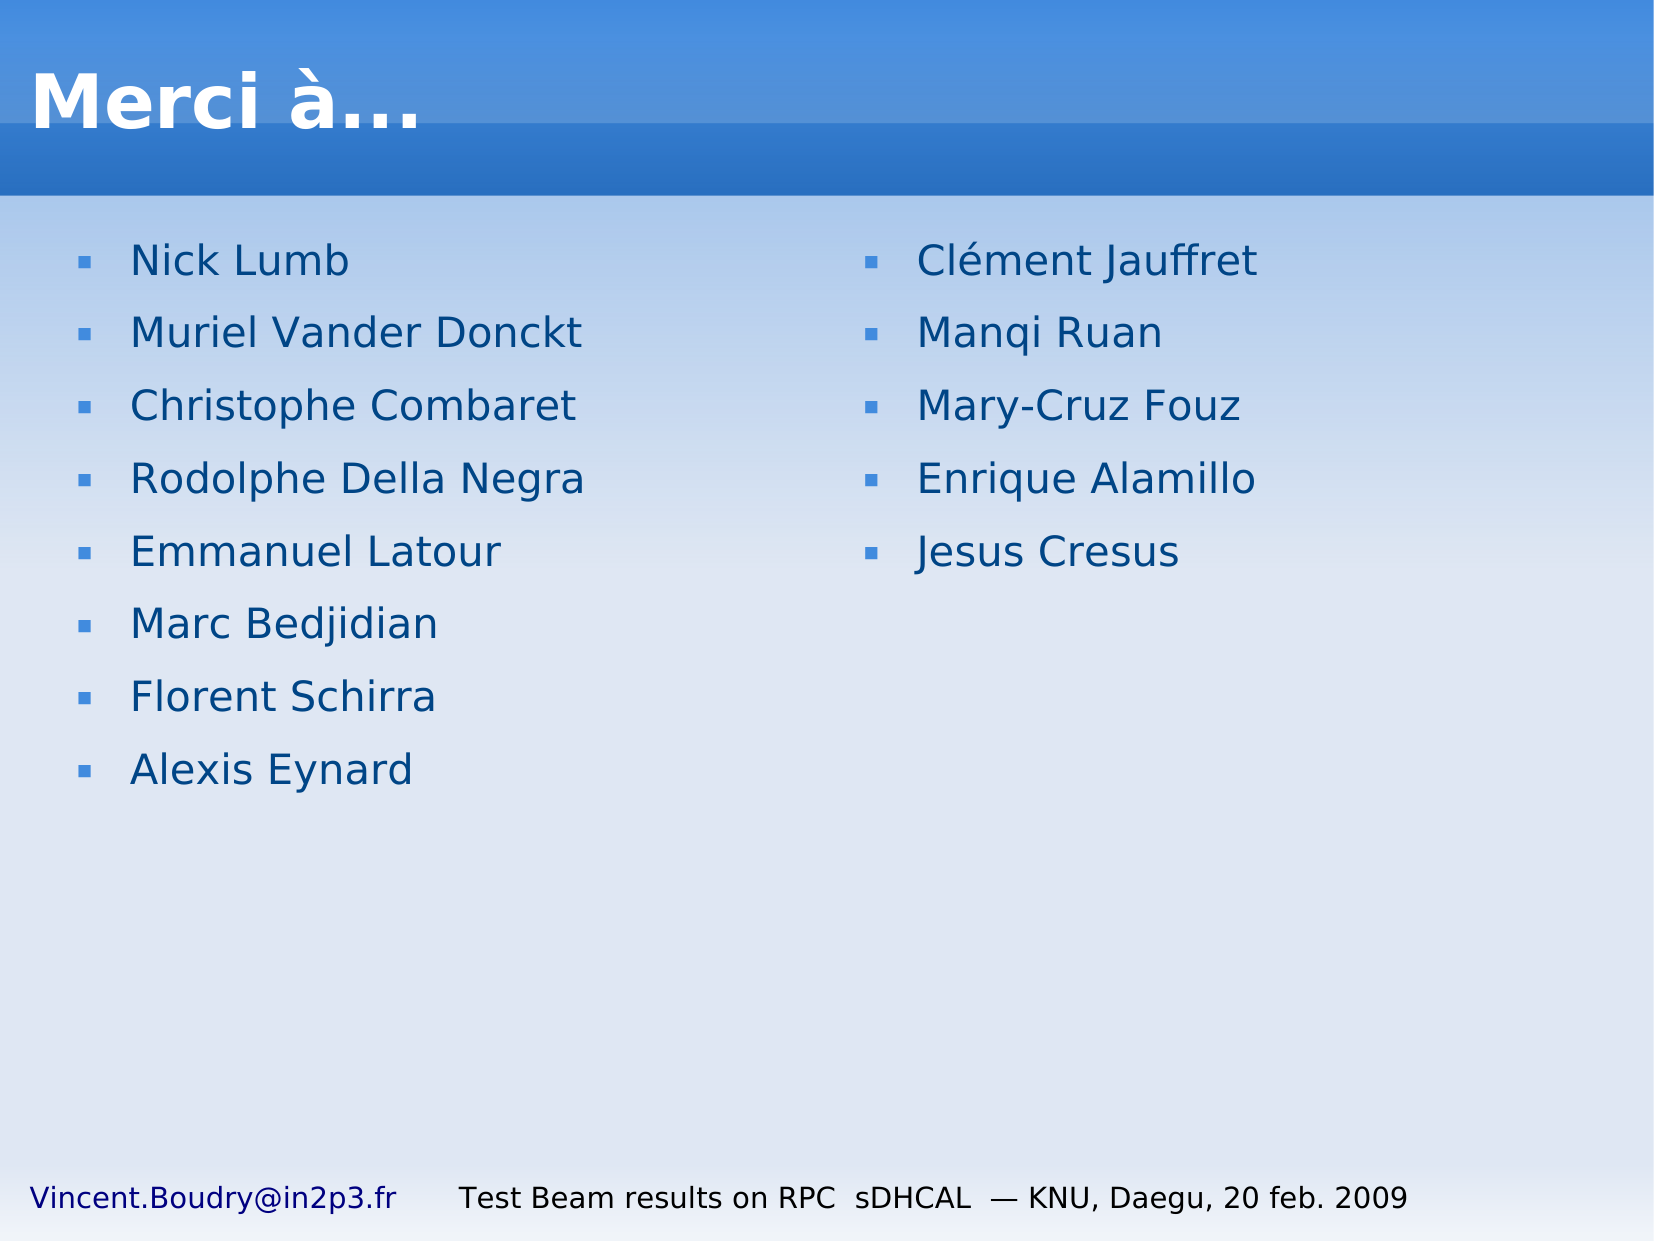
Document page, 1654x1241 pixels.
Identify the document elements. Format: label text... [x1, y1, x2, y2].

picture [0, 0, 1654, 1241]
title Merci à... [29, 0, 1654, 207]
list Nick Lumb Muriel Vander Donckt Christophe Combaret Rodolphe Della Negra Emmanuel Latour Marc Bedjidian Florent Schirra Alexis Eynard [59, 236, 809, 1152]
list Clément Jauffret Manqi Ruan Mary-Cruz Fouz Enrique Alamillo Jesus Cresus [845, 236, 1596, 1152]
